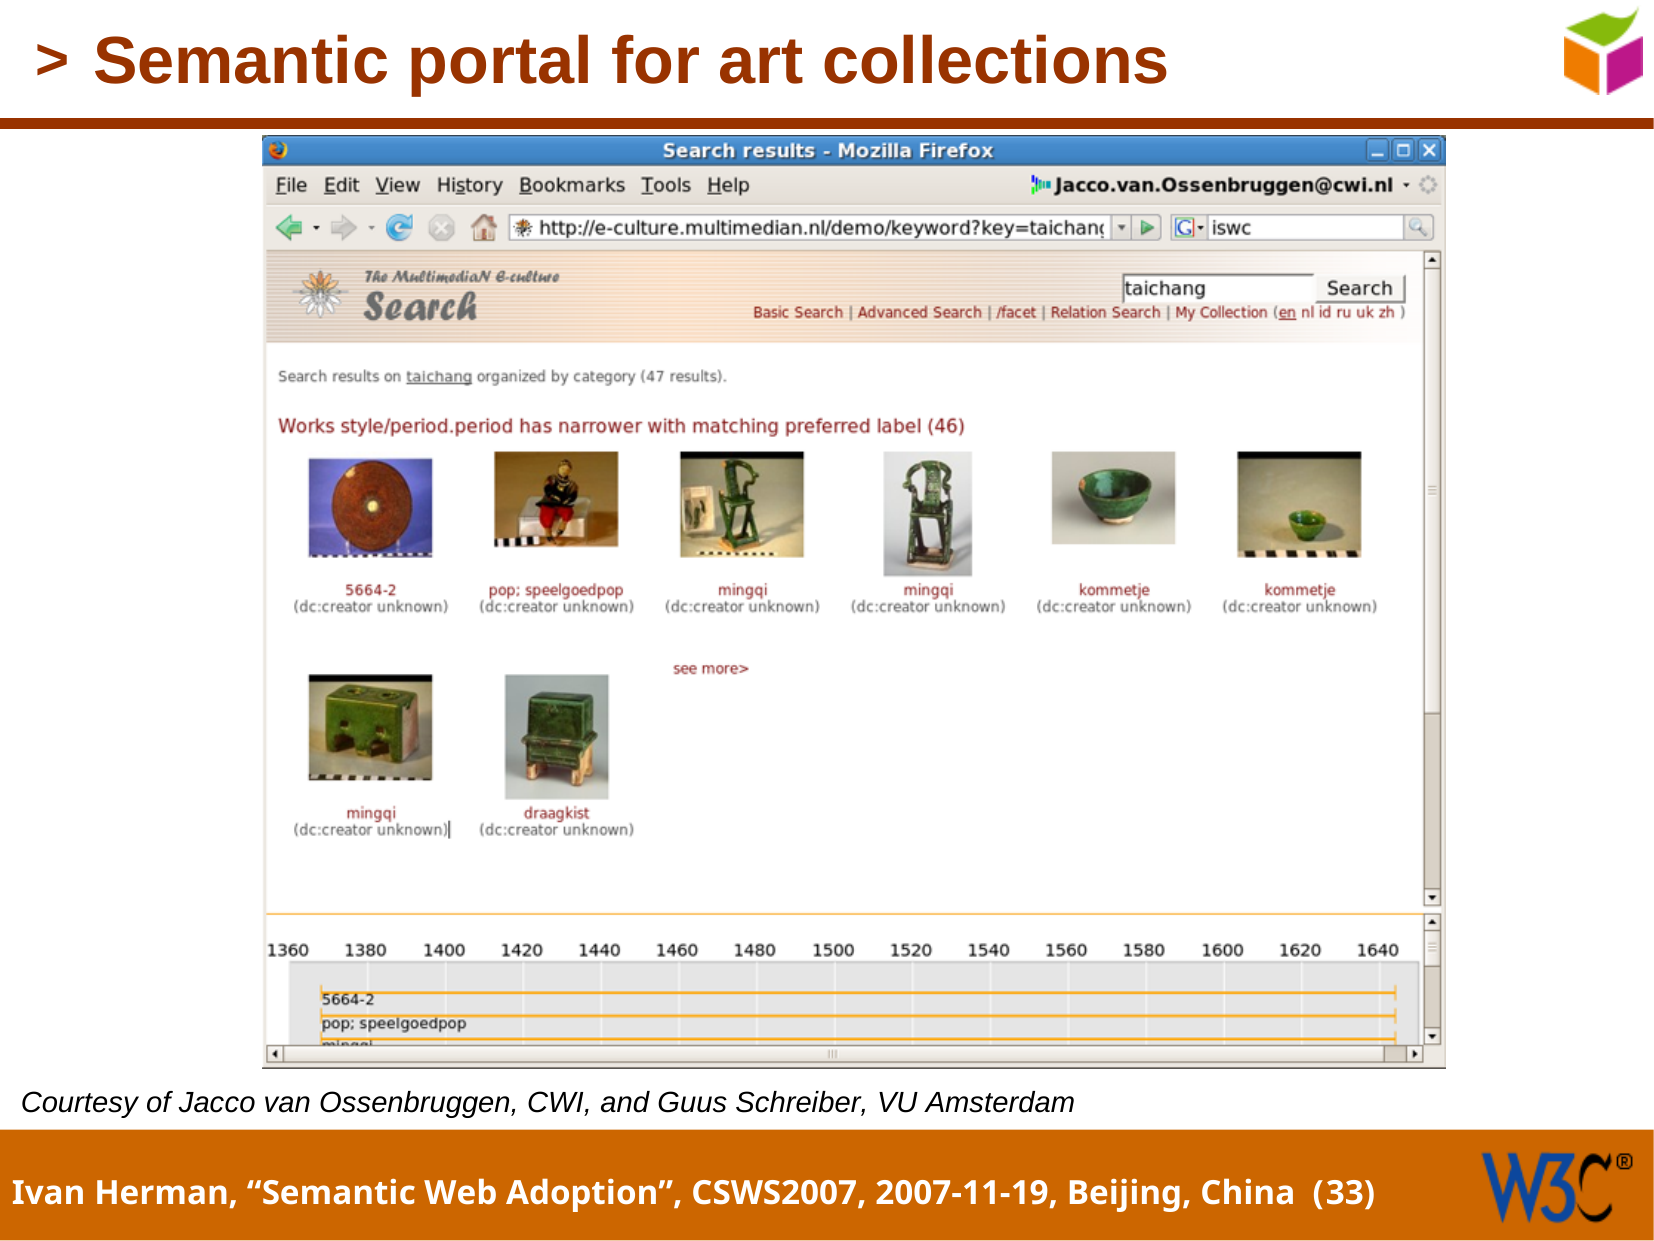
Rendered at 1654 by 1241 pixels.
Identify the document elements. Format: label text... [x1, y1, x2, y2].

title Semantic portal for art collections [93, 7, 1493, 111]
picture [1477, 1149, 1639, 1228]
picture [262, 135, 1446, 1069]
picture [1564, 5, 1643, 95]
text_box Courtesy of Jacco van Ossenbruggen, CWI, and Guus Schreiber, VU Amsterdam [6, 1080, 1093, 1129]
